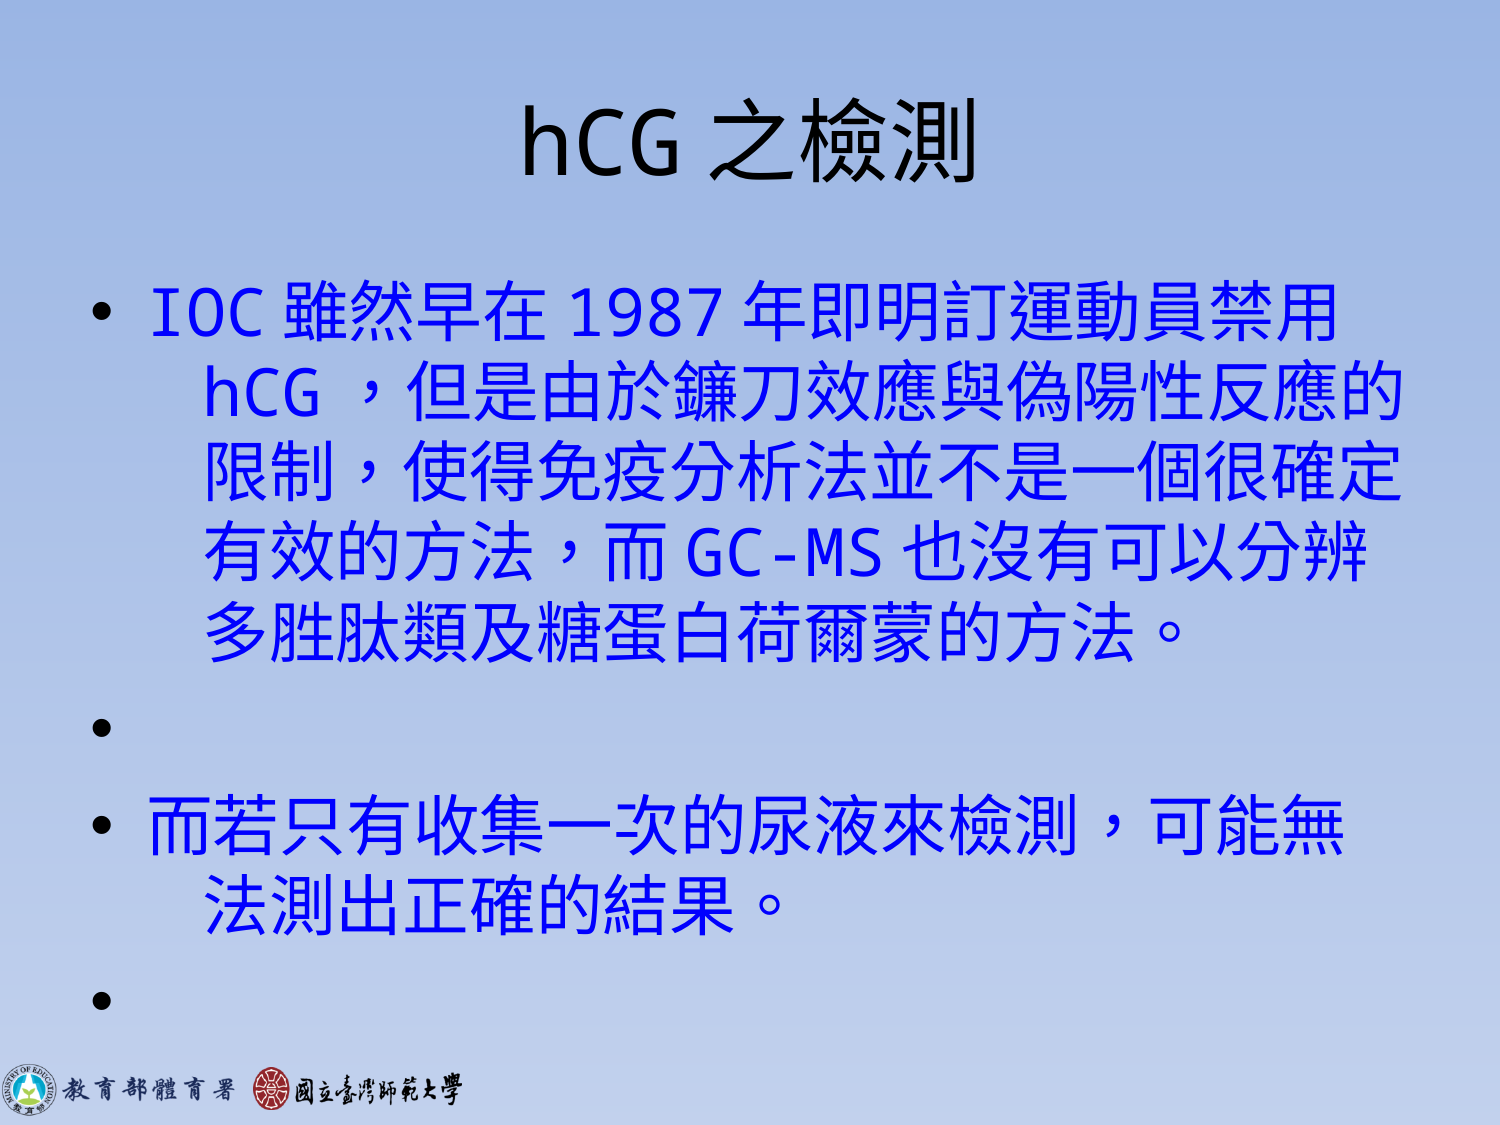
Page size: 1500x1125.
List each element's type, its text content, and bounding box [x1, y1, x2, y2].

list IOC雖然早在1987年即明訂運動員禁用hCG，但是由於鐮刀效應與偽陽性反應的限制，使得免疫分析法並不是一個很確定有效的方法，而GC-MS也沒有可以分辨多胜肽類及糖蛋白荷爾蒙的方法。 而若只有收集一次的尿液來檢測，可能無法測出正確的結果。 [75, 262, 1426, 1005]
title hCG之檢測 [75, 45, 1426, 233]
